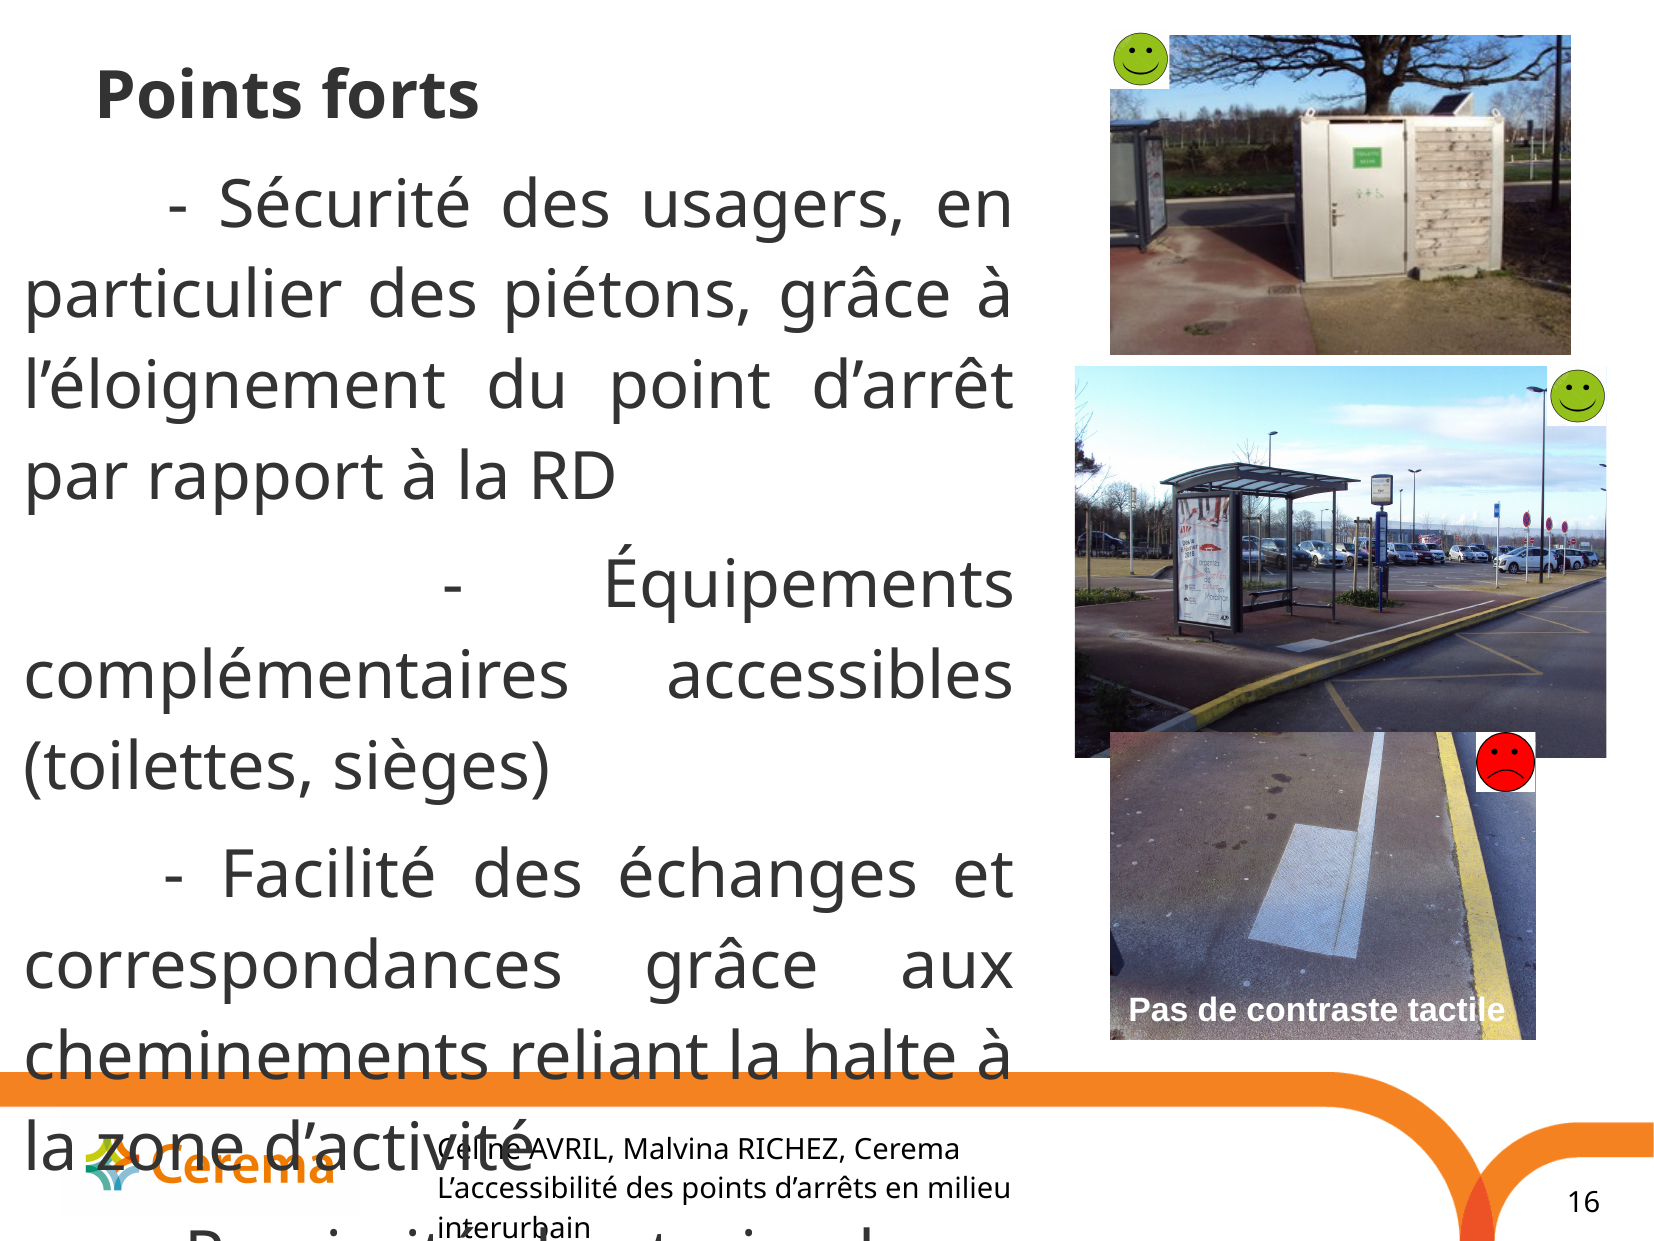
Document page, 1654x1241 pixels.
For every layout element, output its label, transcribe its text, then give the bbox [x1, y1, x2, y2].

picture [0, 1072, 1654, 1241]
list Points forts - Sécurité des usagers, en particulier des piétons, grâce à l’éloignement du point d’arrêt par rapport à la RD - Équipements complémentaires accessibles (toilettes, sièges) - Facilité des échanges et correspondances grâce aux cheminements reliant la halte à la zone d’activité - Proximité des trois places de parking réservées aux personnes handicapées situées au même niveau que le quai Points faibles - Revêtement stabilisé pour les espaces piétons pouvant devenir meuble en cas de forte pluie - Manque de contraste tactile - Aménagement très routier [23, 47, 1016, 1063]
picture [196, 1236, 214, 1241]
picture [1074, 366, 1607, 1040]
text_box Pas de contraste tactile [1110, 980, 1524, 1062]
picture [1110, 29, 1571, 355]
